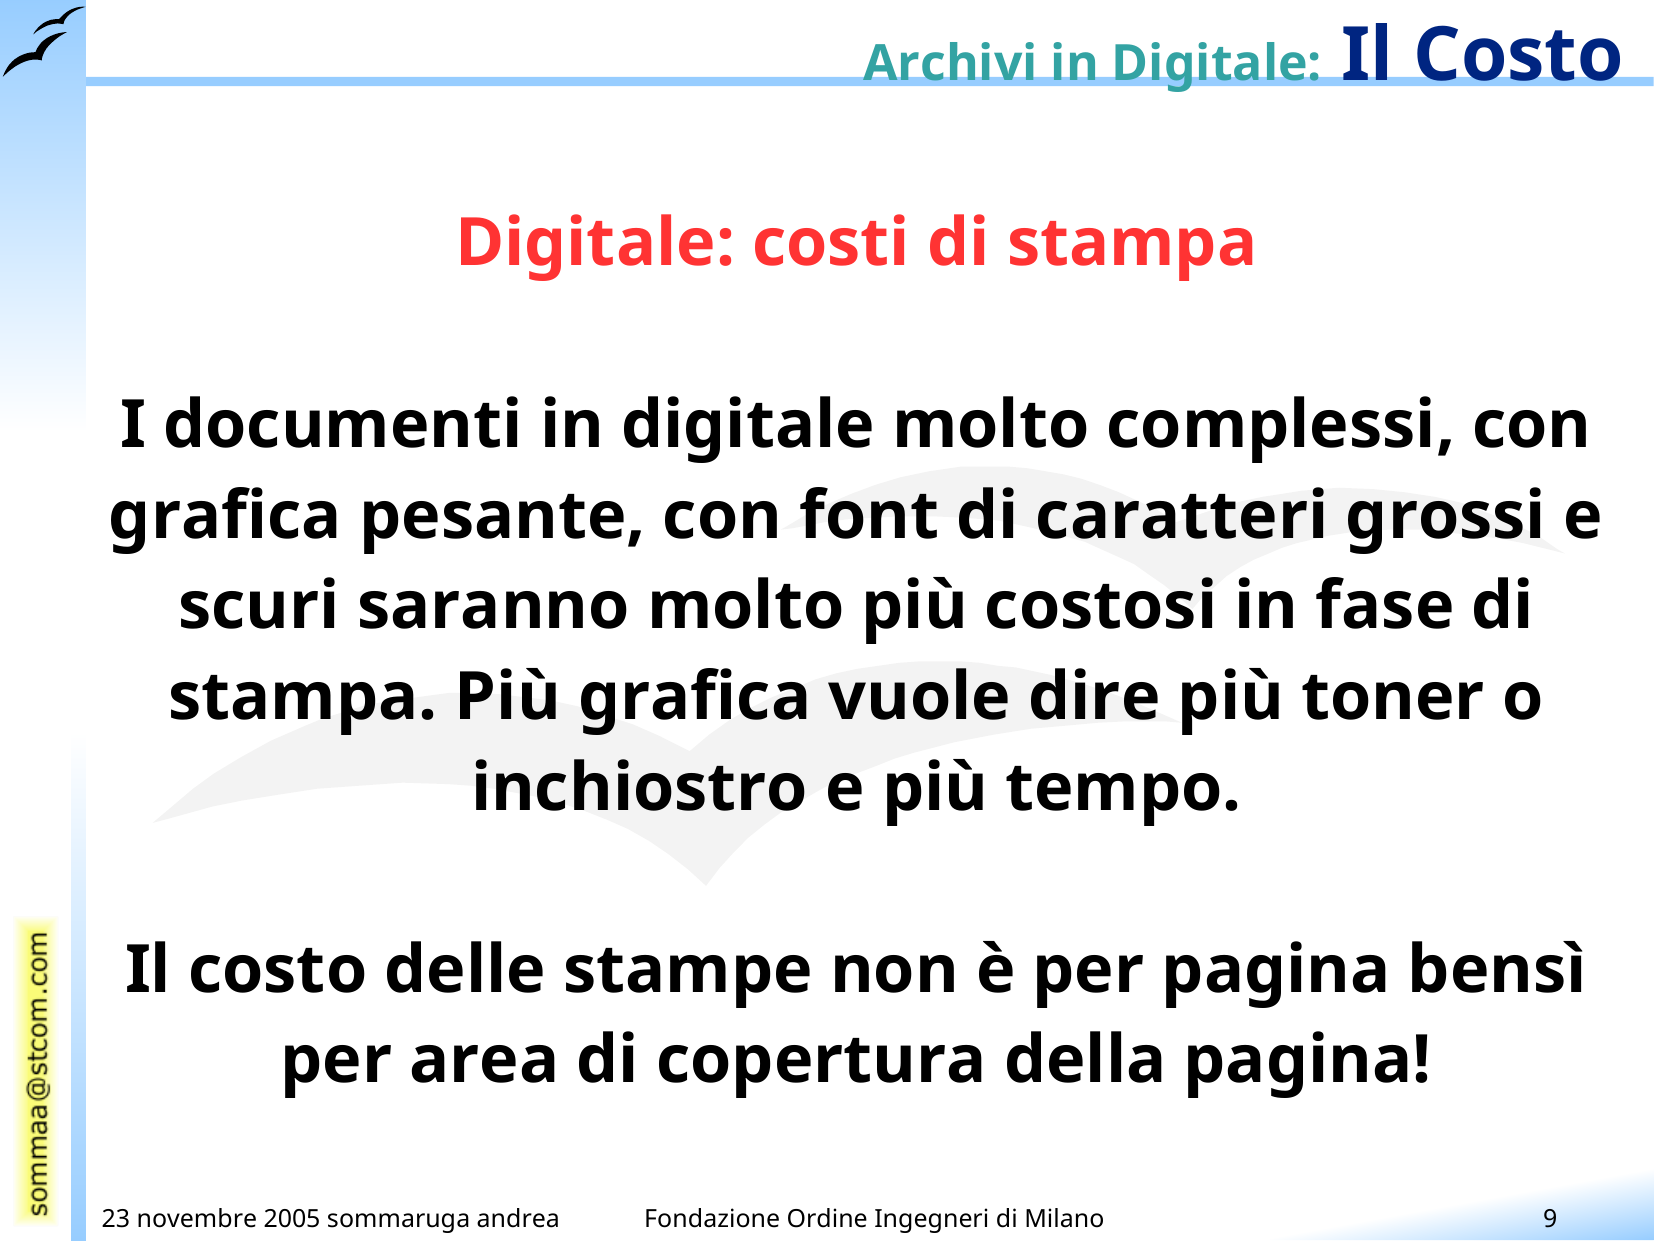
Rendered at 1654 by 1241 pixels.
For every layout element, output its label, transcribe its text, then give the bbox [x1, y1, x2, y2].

subtitle Digitale: costi di stampa I documenti in digitale molto complessi, con grafica pesante, con font di caratteri grossi e scuri saranno molto più costosi in fase di stampa. Più grafica vuole dire più toner o inchiostro e più tempo. Il costo delle stampe non è per pagina bensì per area di copertura della pagina! [85, 134, 1628, 1163]
picture [12, 915, 60, 1228]
title Archivi in Digitale: Il Costo [85, 0, 1654, 104]
